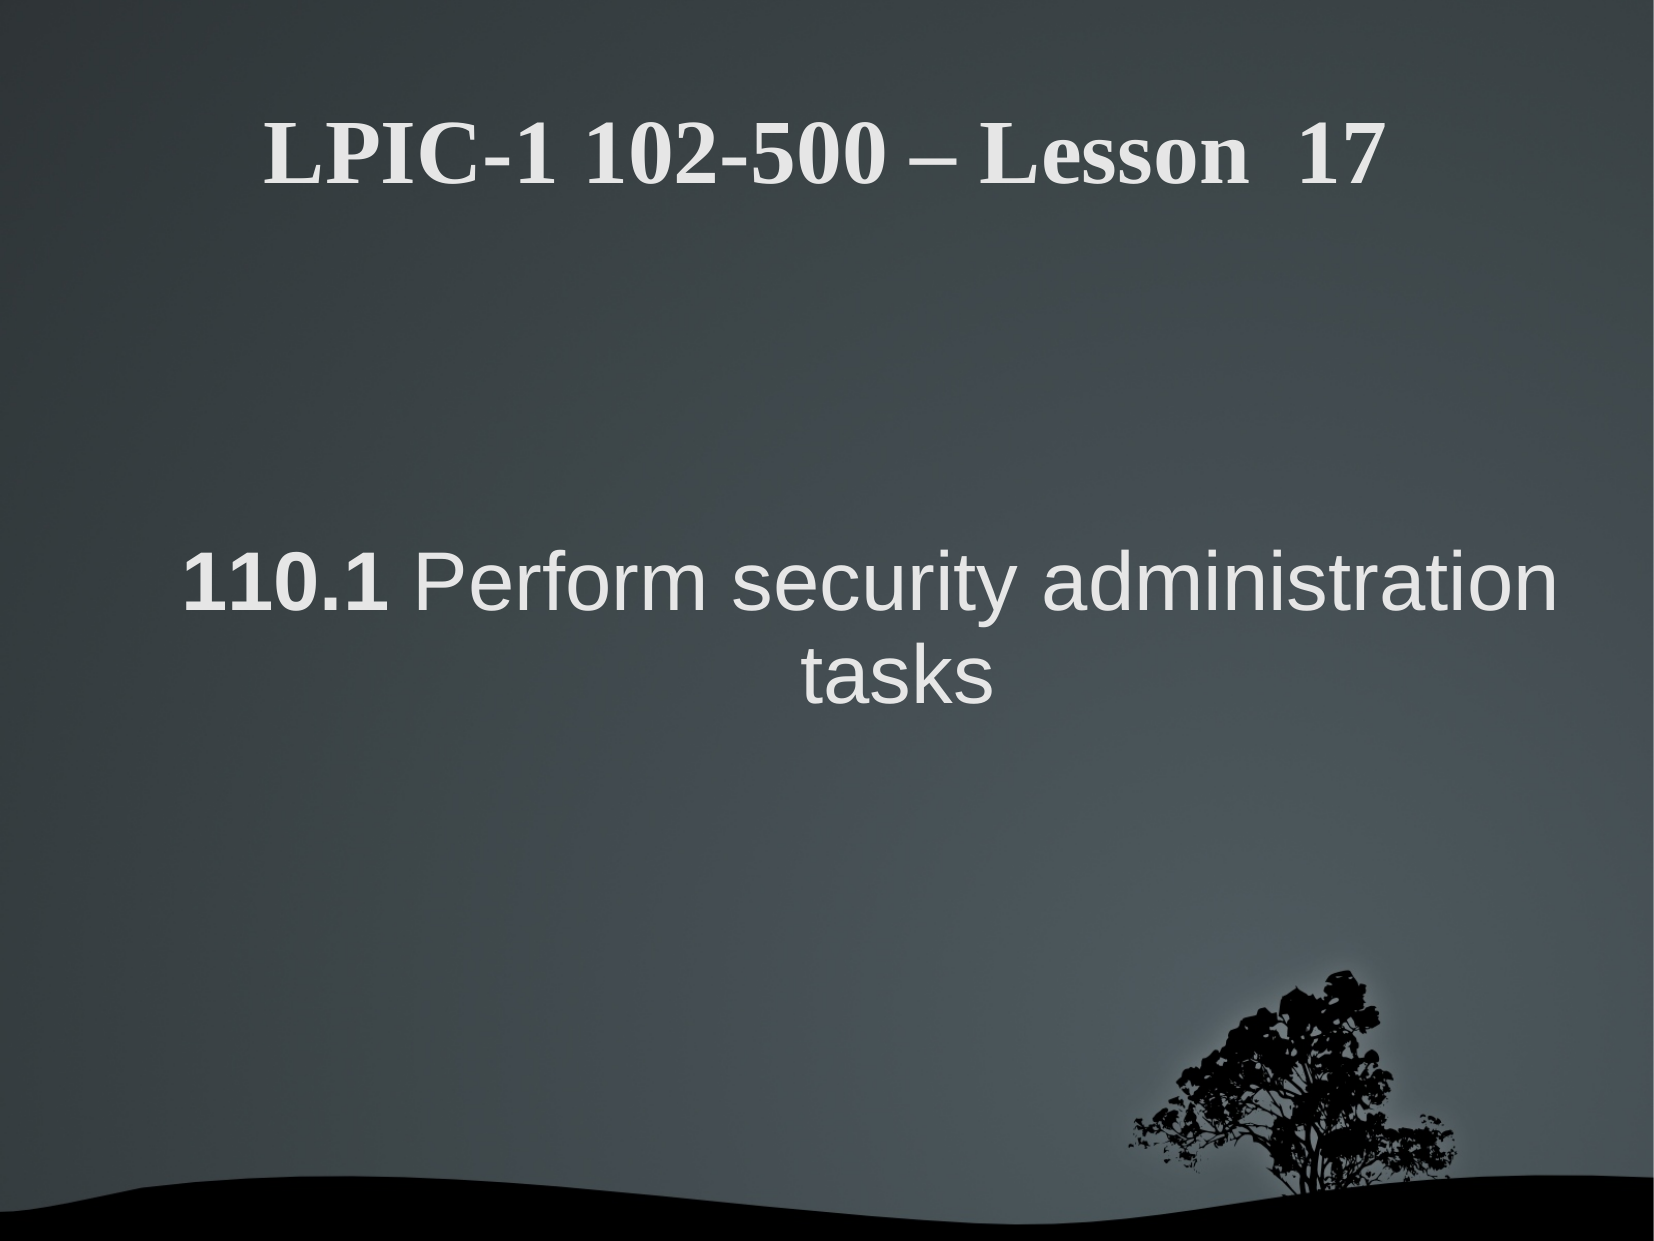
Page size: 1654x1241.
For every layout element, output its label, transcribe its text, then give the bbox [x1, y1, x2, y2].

list 110.1 Perform security administration tasks [82, 290, 1571, 1109]
title LPIC-1 102-500 – Lesson 17 [82, 49, 1571, 257]
picture [0, 0, 1654, 1241]
